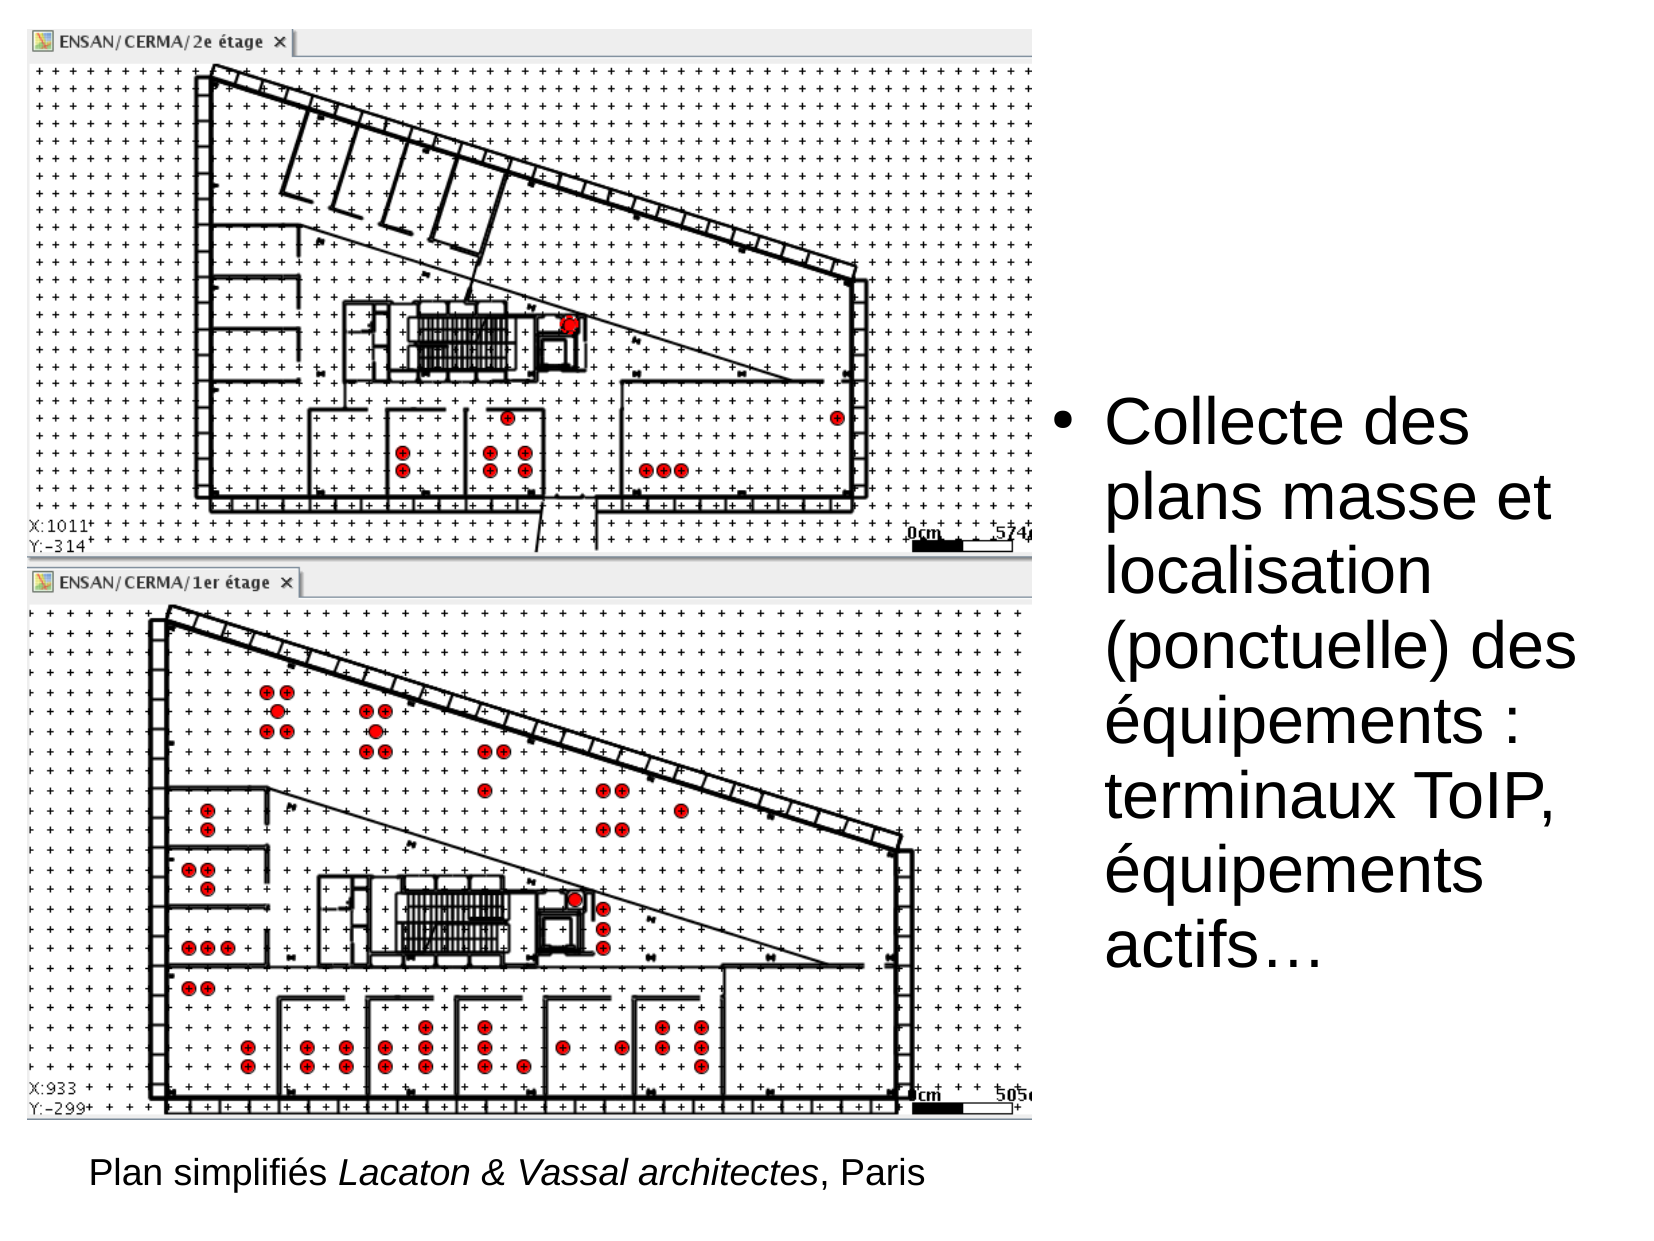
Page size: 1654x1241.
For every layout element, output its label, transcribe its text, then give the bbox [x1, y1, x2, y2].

picture [27, 29, 1032, 1120]
list Plan simplifiés Lacaton & Vassal architectes, Paris [88, 1151, 975, 1207]
list Collecte des plans masse et localisation (ponctuelle) des équipements : terminaux ToIP, équipements actifs… [1033, 383, 1630, 983]
